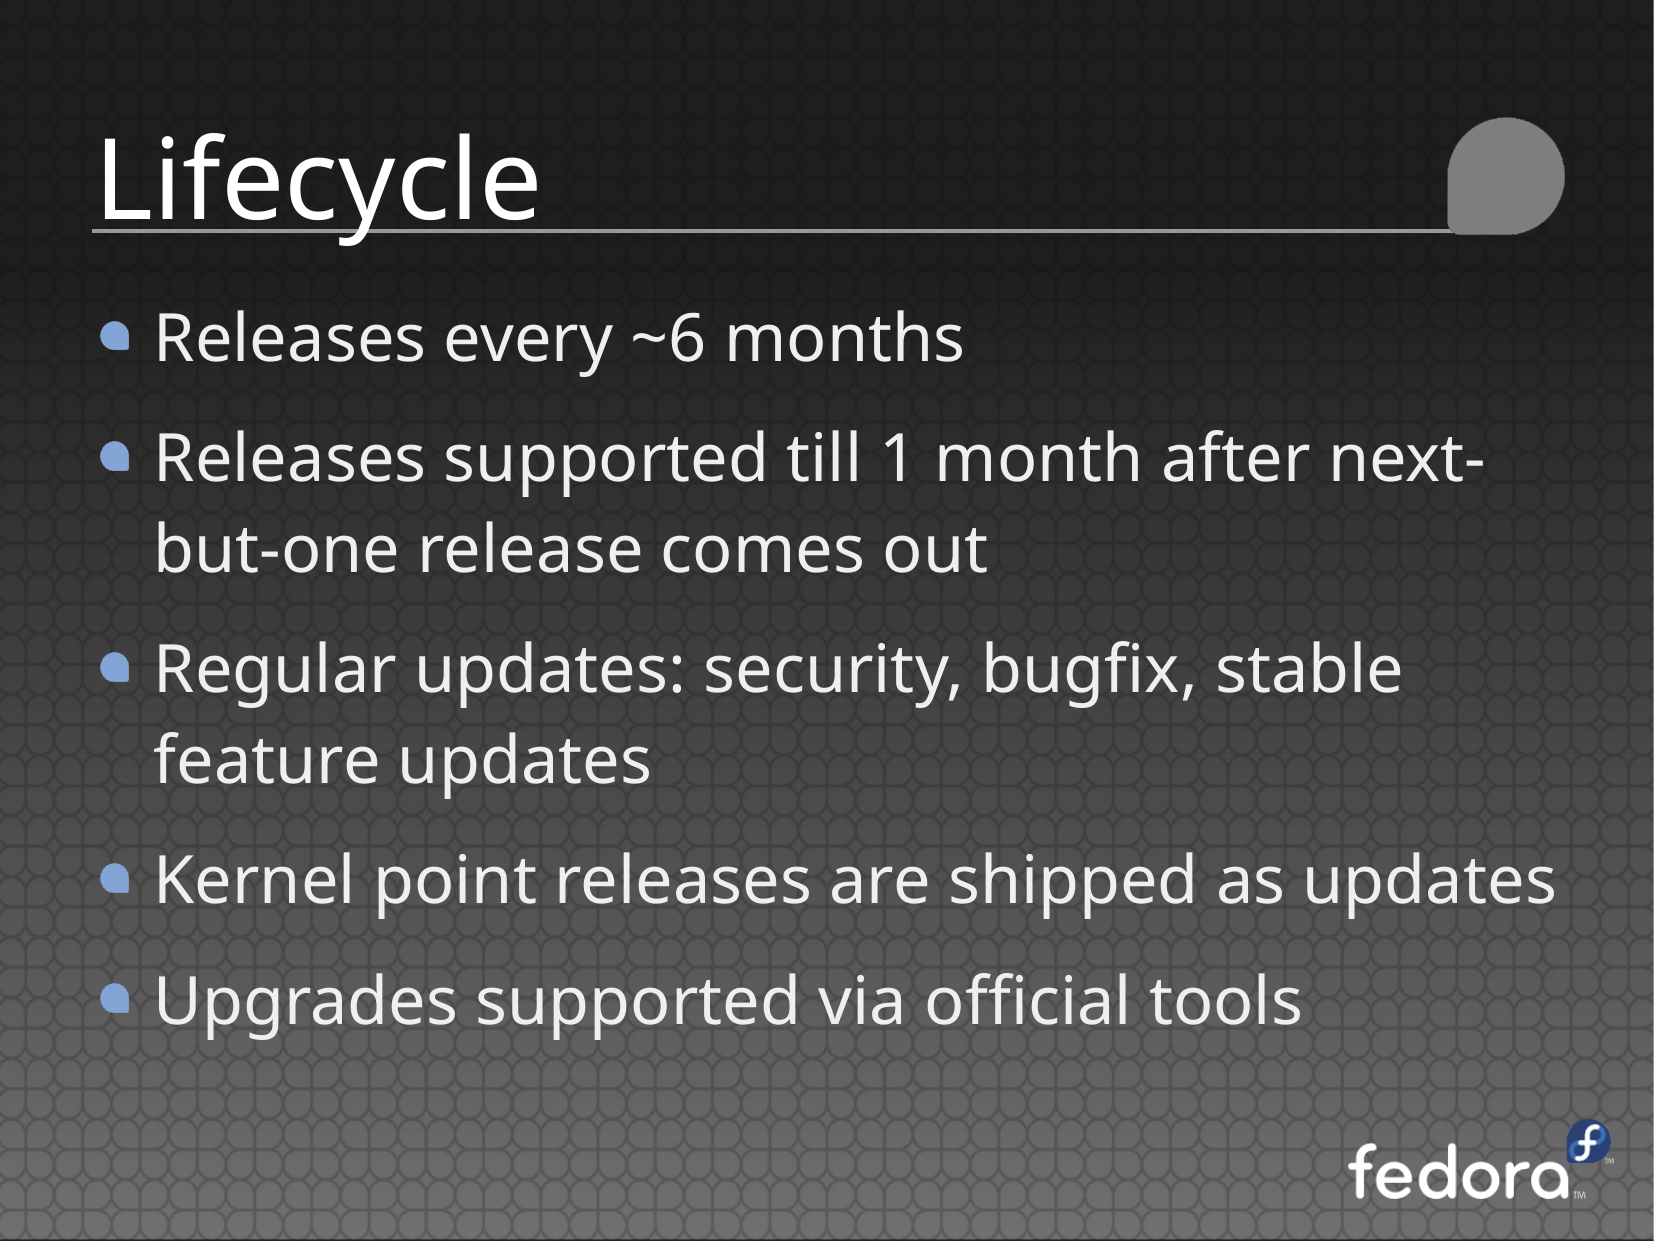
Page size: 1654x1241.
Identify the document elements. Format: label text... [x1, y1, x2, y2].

picture [0, 0, 1654, 1241]
list Releases every ~6 months Releases supported till 1 month after next-but-one release comes out Regular updates: security, bugfix, stable feature updates Kernel point releases are shipped as updates Upgrades supported via official tools [82, 290, 1571, 1094]
title Lifecycle [94, 100, 1426, 251]
